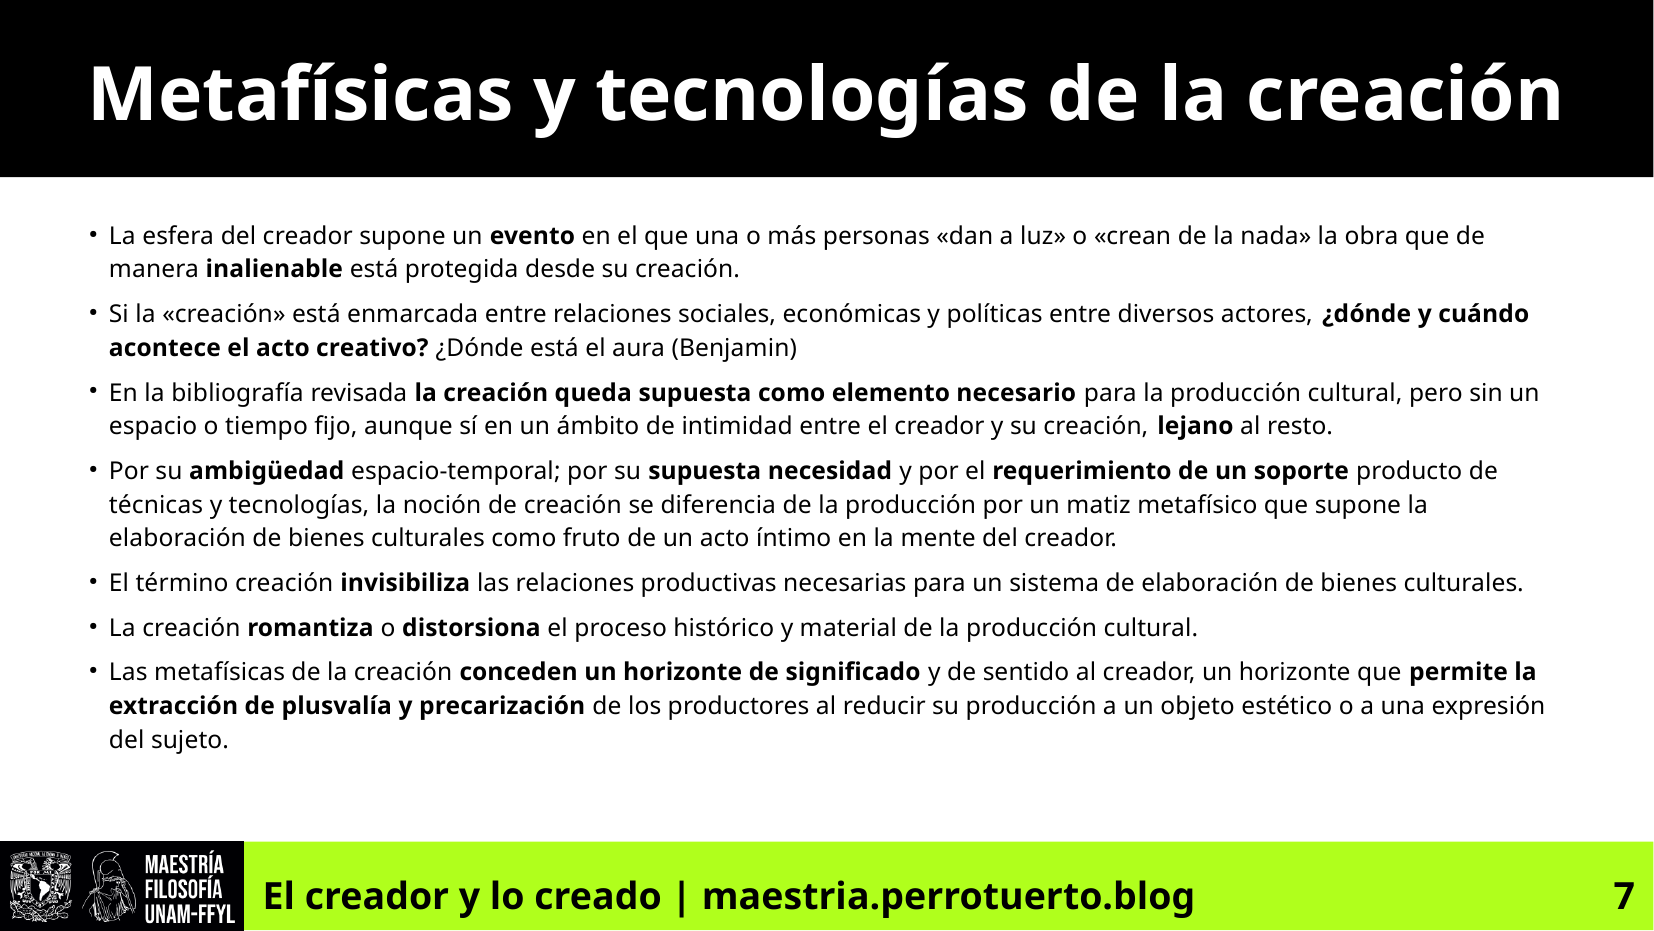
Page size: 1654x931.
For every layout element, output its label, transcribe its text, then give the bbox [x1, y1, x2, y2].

title Metafísicas y tecnologías de la creación [82, 13, 1571, 169]
picture [0, 841, 244, 931]
list La esfera del creador supone un evento en el que una o más personas «dan a luz» o «crean de la nada» la obra que de manera inalienable está protegida desde su creación. Si la «creación» está enmarcada entre relaciones sociales, económicas y políticas entre diversos actores, ¿dónde y cuándo acontece el acto creativo? ¿Dónde está el aura (Benjamin) En la bibliografía revisada la creación queda supuesta como elemento necesario para la producción cultural, pero sin un espacio o tiempo fijo, aunque sí en un ámbito de intimidad entre el creador y su creación, lejano al resto. Por su ambigüedad espacio-temporal; por su supuesta necesidad y por el requerimiento de un soporte producto de técnicas y tecnologías, la noción de creación se diferencia de la producción por un matiz metafísico que supone la elaboración de bienes culturales como fruto de un acto íntimo en la mente del creador. El término creación invisibiliza las relaciones productivas necesarias para un sistema de elaboración de bienes culturales. La creación romantiza o distorsiona el proceso histórico y material de la producción cultural. Las metafísicas de la creación conceden un horizonte de significado y de sentido al creador, un horizonte que permite la extracción de plusvalía y precarización de los productores al reducir su producción a un objeto estético o a una expresión del sujeto. [82, 217, 1571, 758]
